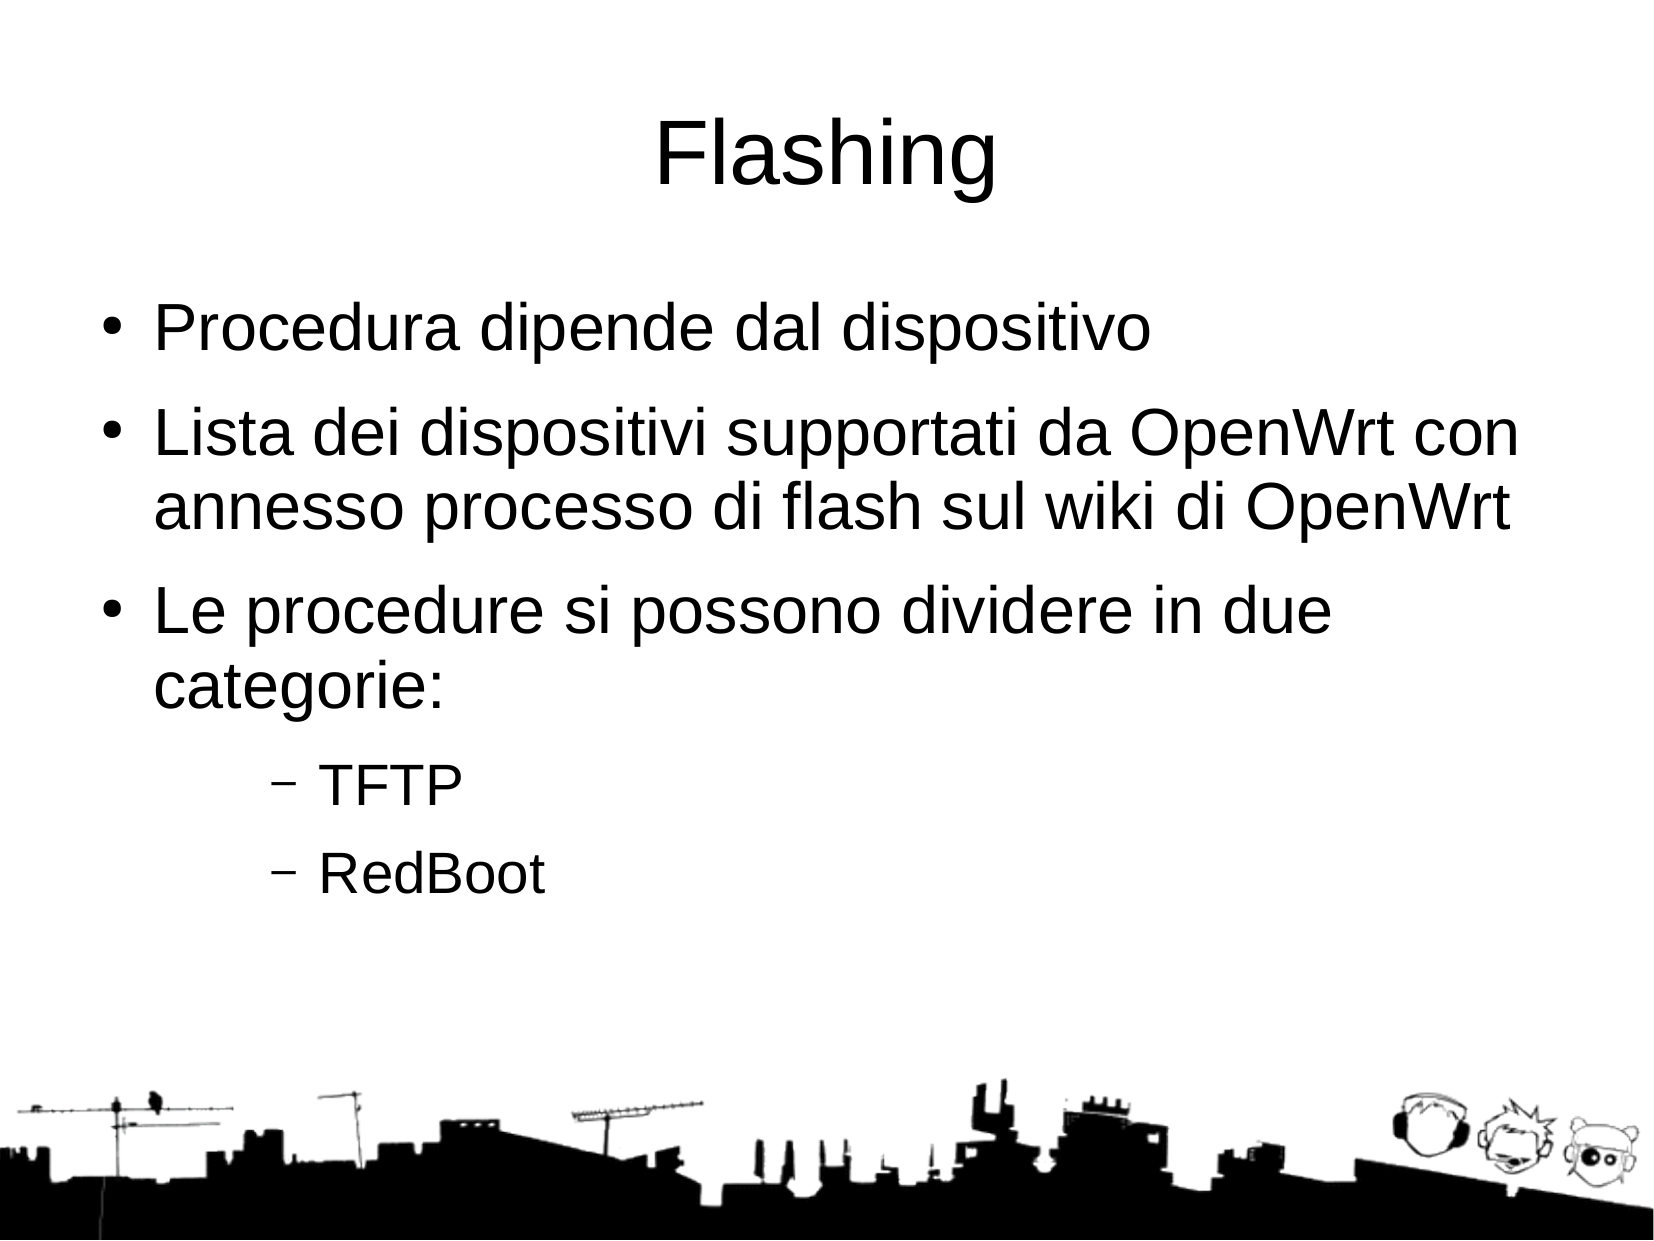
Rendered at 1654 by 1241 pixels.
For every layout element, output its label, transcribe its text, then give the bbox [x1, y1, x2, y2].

picture [0, 1077, 1654, 1240]
list Procedura dipende dal dispositivo Lista dei dispositivi supportati da OpenWrt con annesso processo di flash sul wiki di OpenWrt Le procedure si possono dividere in due categorie: TFTP RedBoot [82, 290, 1571, 1094]
title Flashing [82, 56, 1571, 250]
